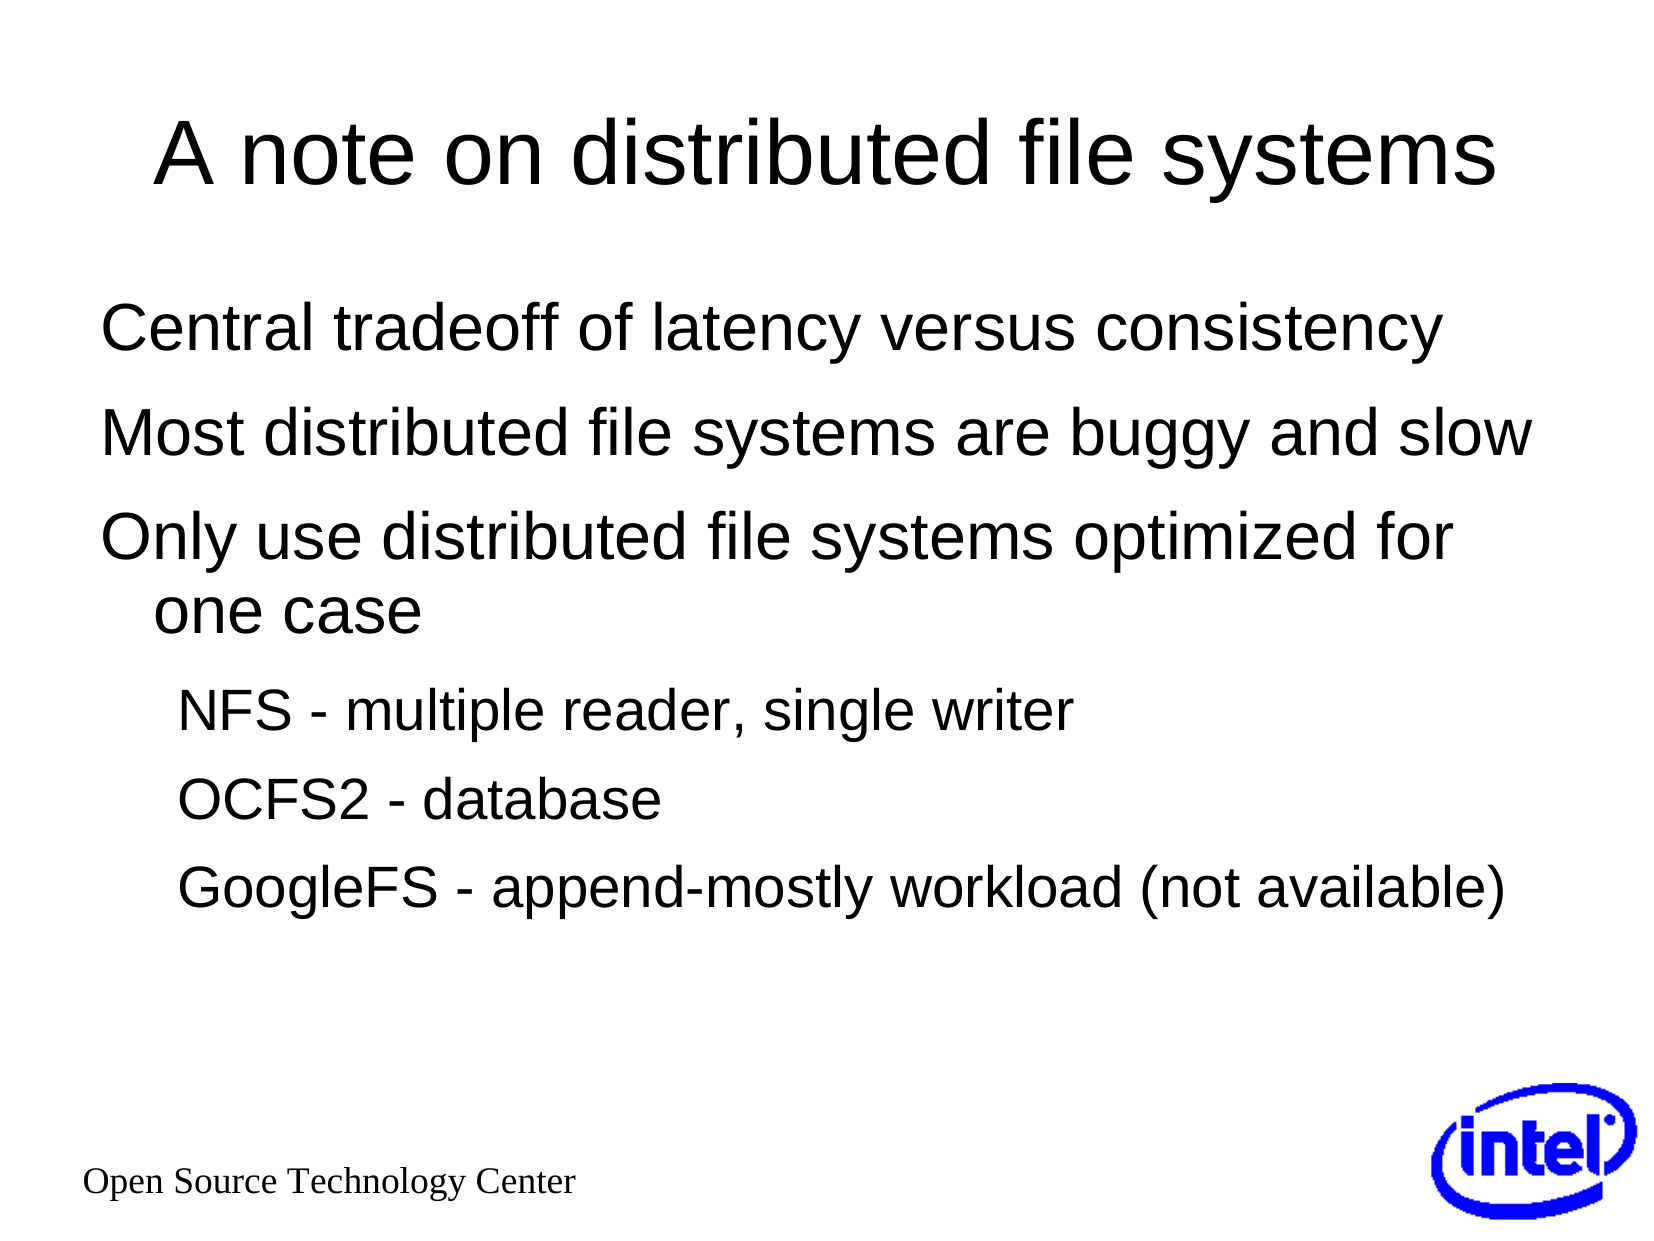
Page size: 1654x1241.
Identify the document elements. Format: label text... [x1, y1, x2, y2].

title A note on distributed file systems [82, 49, 1571, 257]
list Central tradeoff of latency versus consistency Most distributed file systems are buggy and slow Only use distributed file systems optimized for one case NFS - multiple reader, single writer OCFS2 - database GoogleFS - append-mostly workload (not available) [82, 290, 1571, 1109]
picture [1430, 1083, 1639, 1223]
